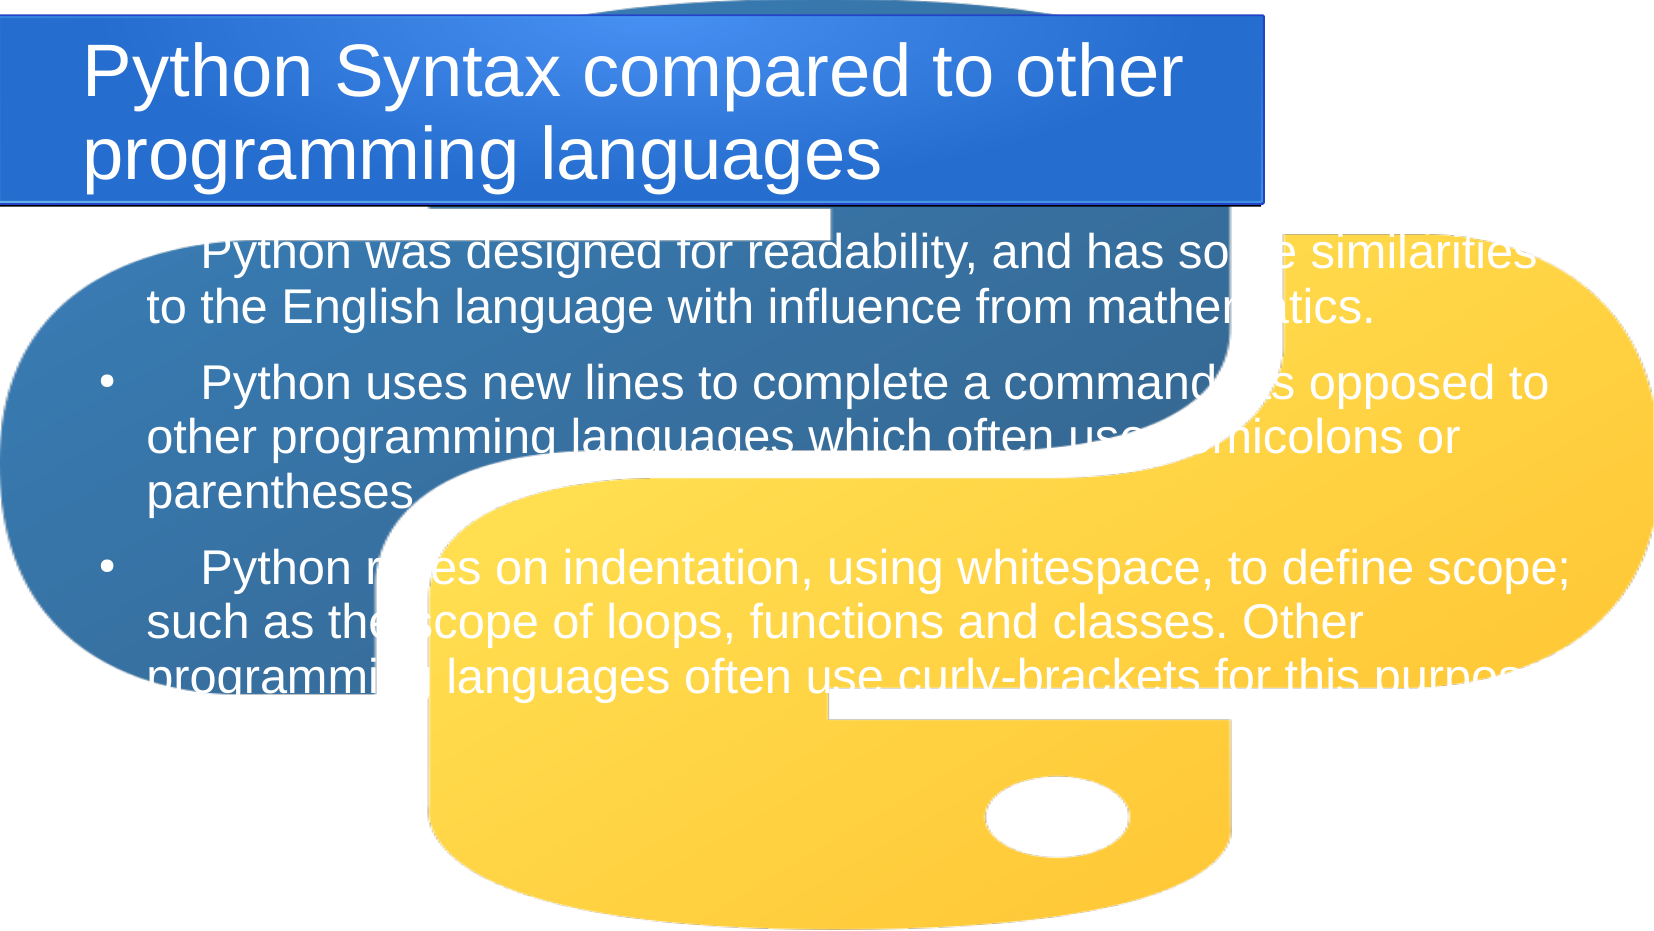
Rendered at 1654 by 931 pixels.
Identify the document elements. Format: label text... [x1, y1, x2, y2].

picture [0, 0, 1654, 931]
title Python Syntax compared to other programming languages [82, 29, 1235, 196]
list Python was designed for readability, and has some similarities to the English language with influence from mathematics. Python uses new lines to complete a command, as opposed to other programming languages which often use semicolons or parentheses. Python relies on indentation, using whitespace, to define scope; such as the scope of loops, functions and classes. Other programming languages often use curly-brackets for this purpose. [82, 224, 1571, 764]
